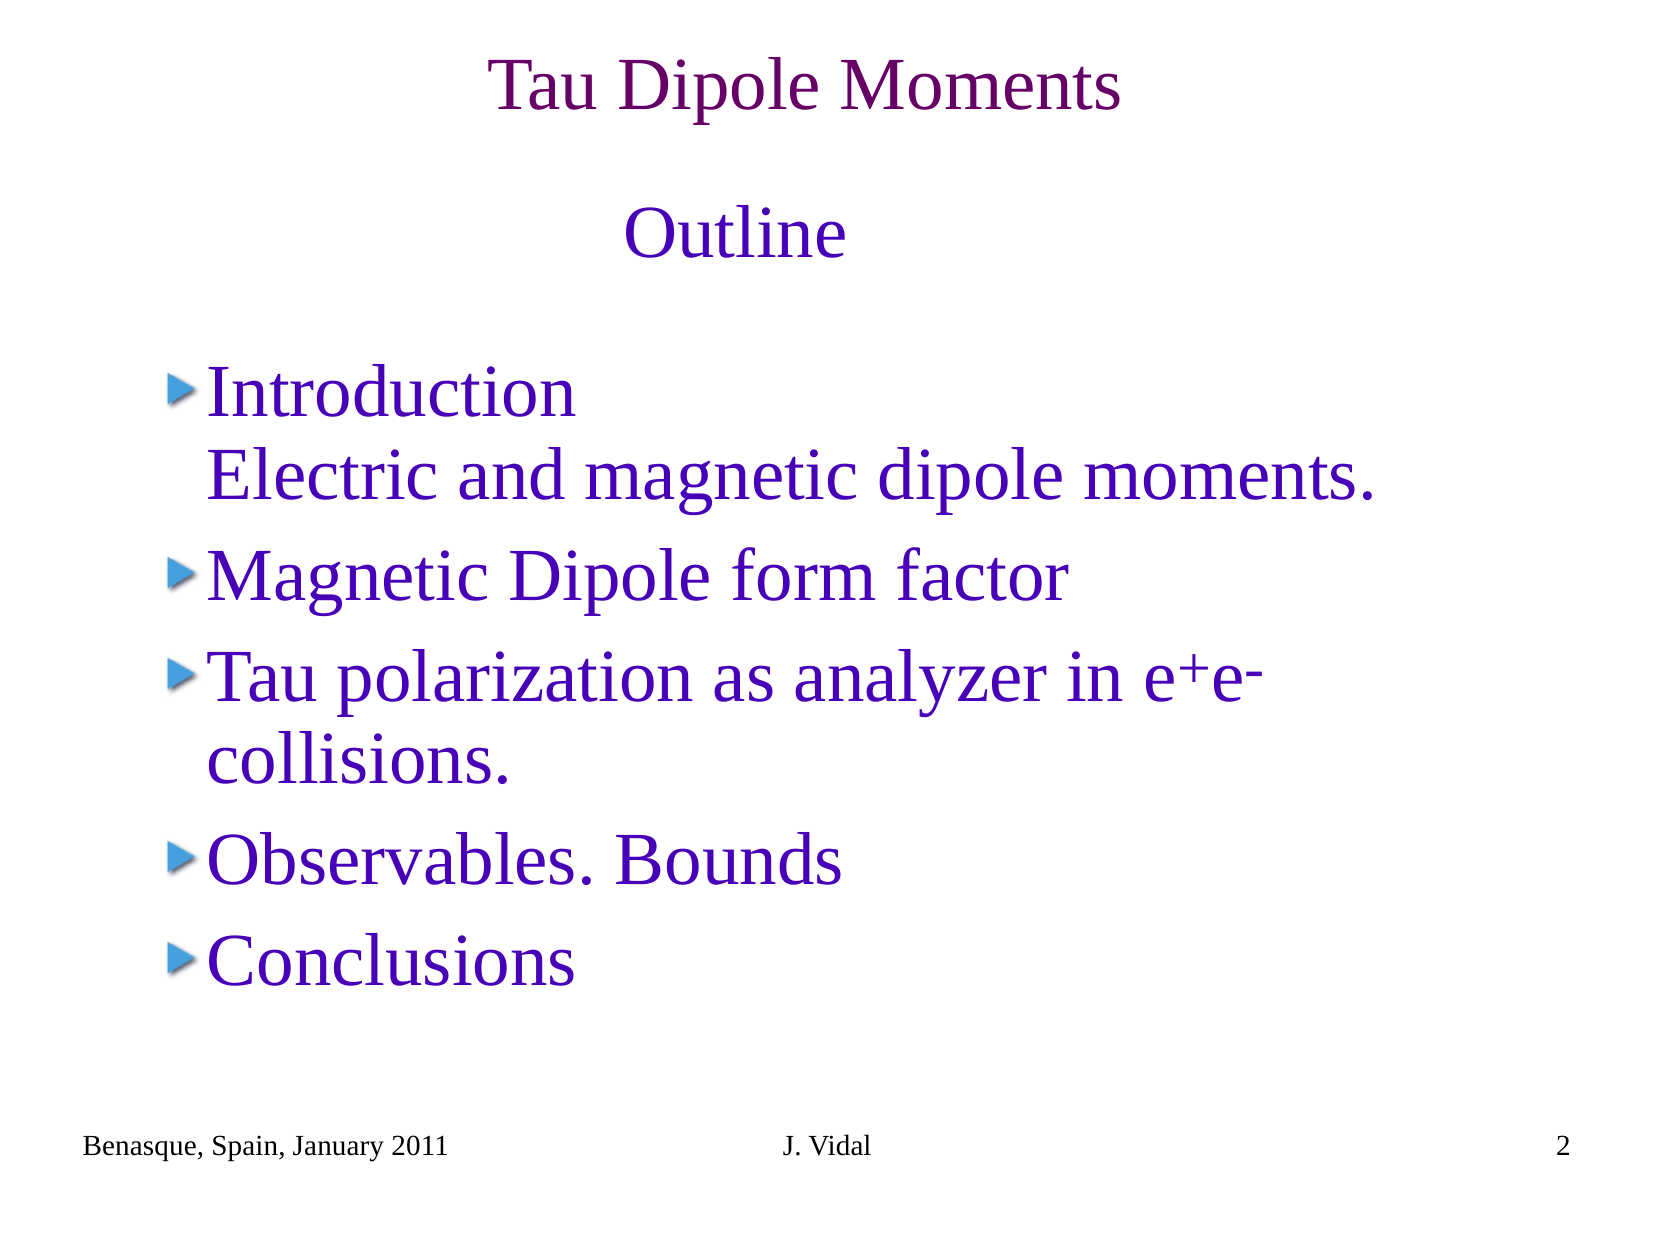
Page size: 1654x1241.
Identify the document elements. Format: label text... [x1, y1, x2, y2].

text_box Tau Dipole Moments [472, 35, 1139, 134]
text_box Outline [608, 183, 863, 299]
text_box Introduction Electric and magnetic dipole moments. Magnetic Dipole form factor Tau polarization as analyzer in e+e- collisions. Observables. Bounds Conclusions [129, 342, 1565, 1011]
